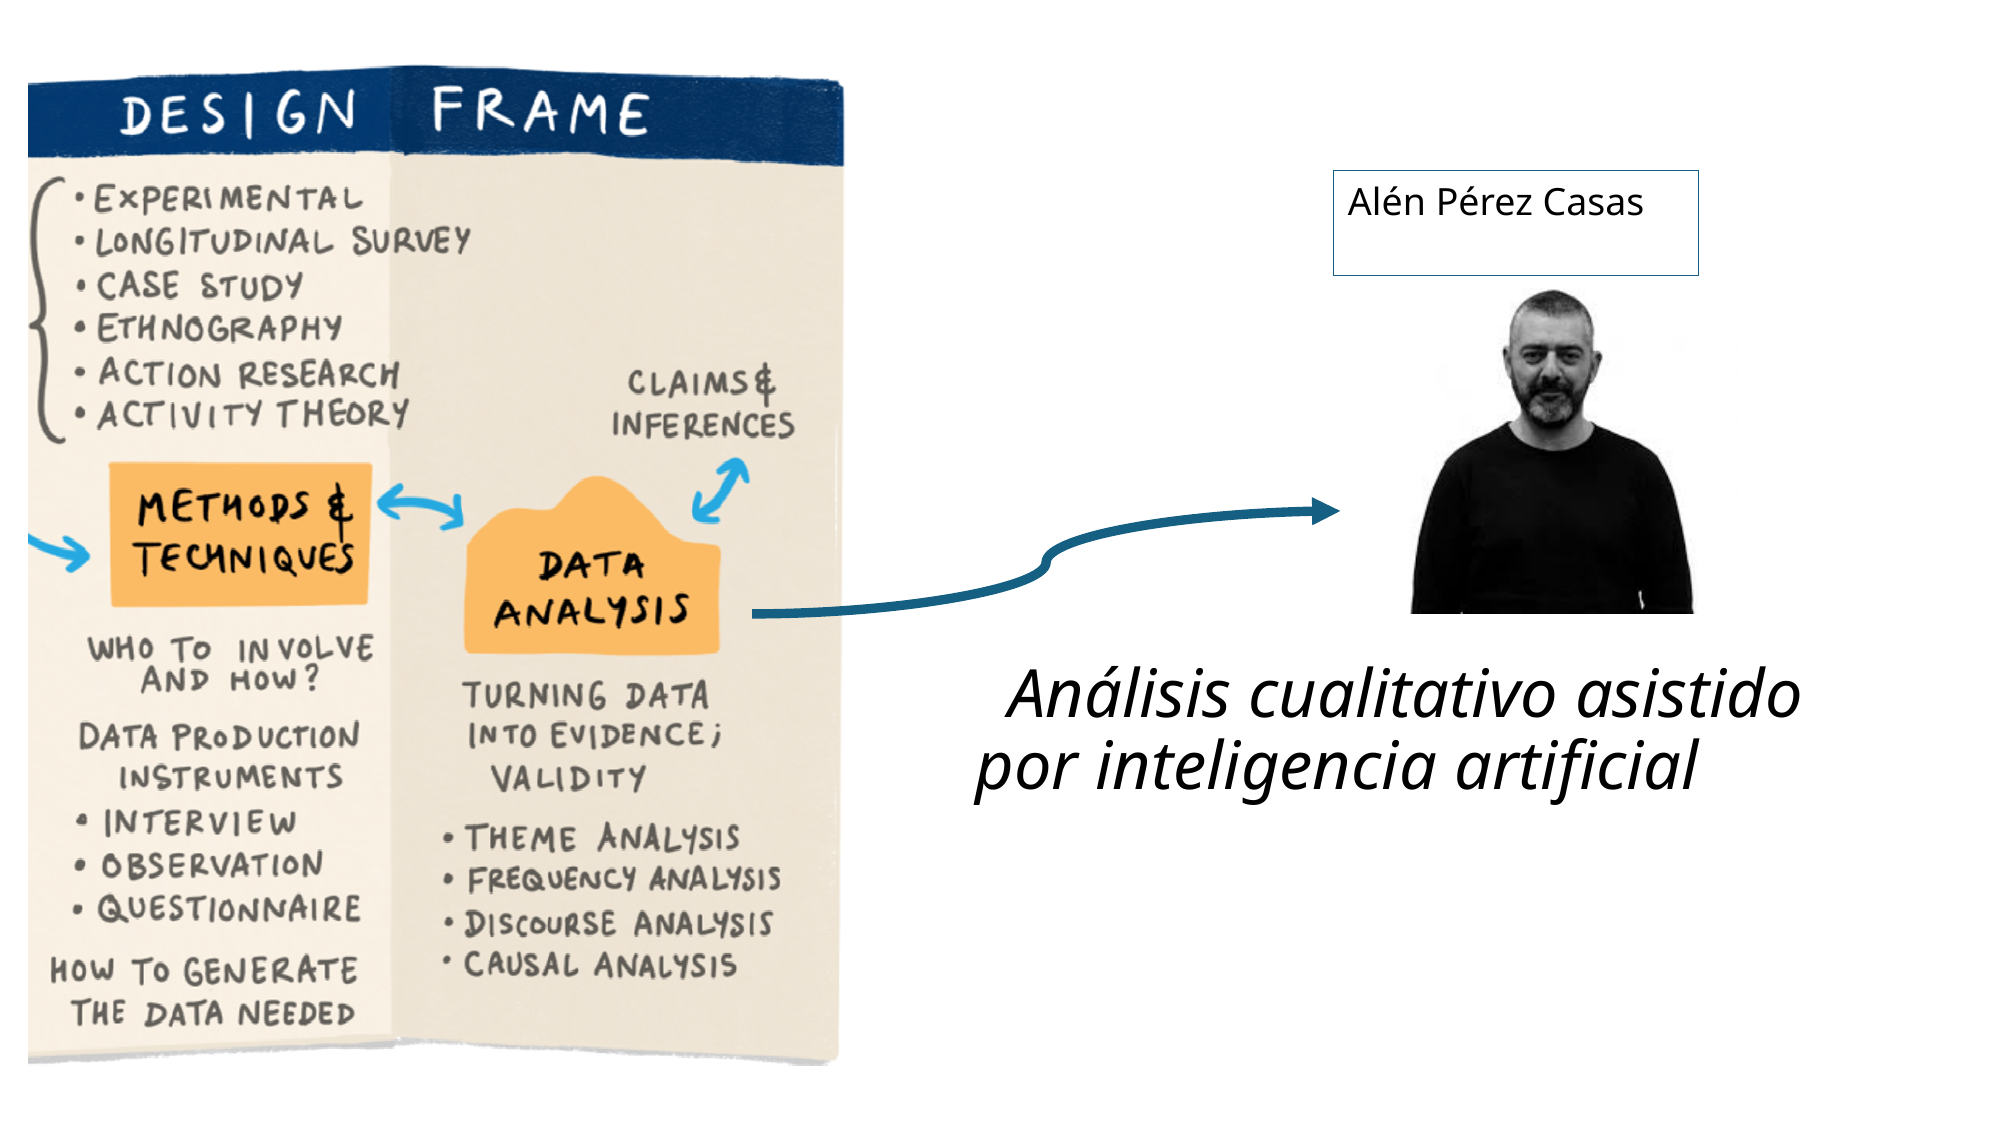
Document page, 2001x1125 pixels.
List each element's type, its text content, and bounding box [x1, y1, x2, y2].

text_box Alén Pérez Casas [1333, 170, 1699, 276]
picture [28, 59, 866, 1066]
text_box Análisis cualitativo asistido por inteligencia artificial [960, 650, 1933, 814]
picture [1372, 276, 1739, 614]
